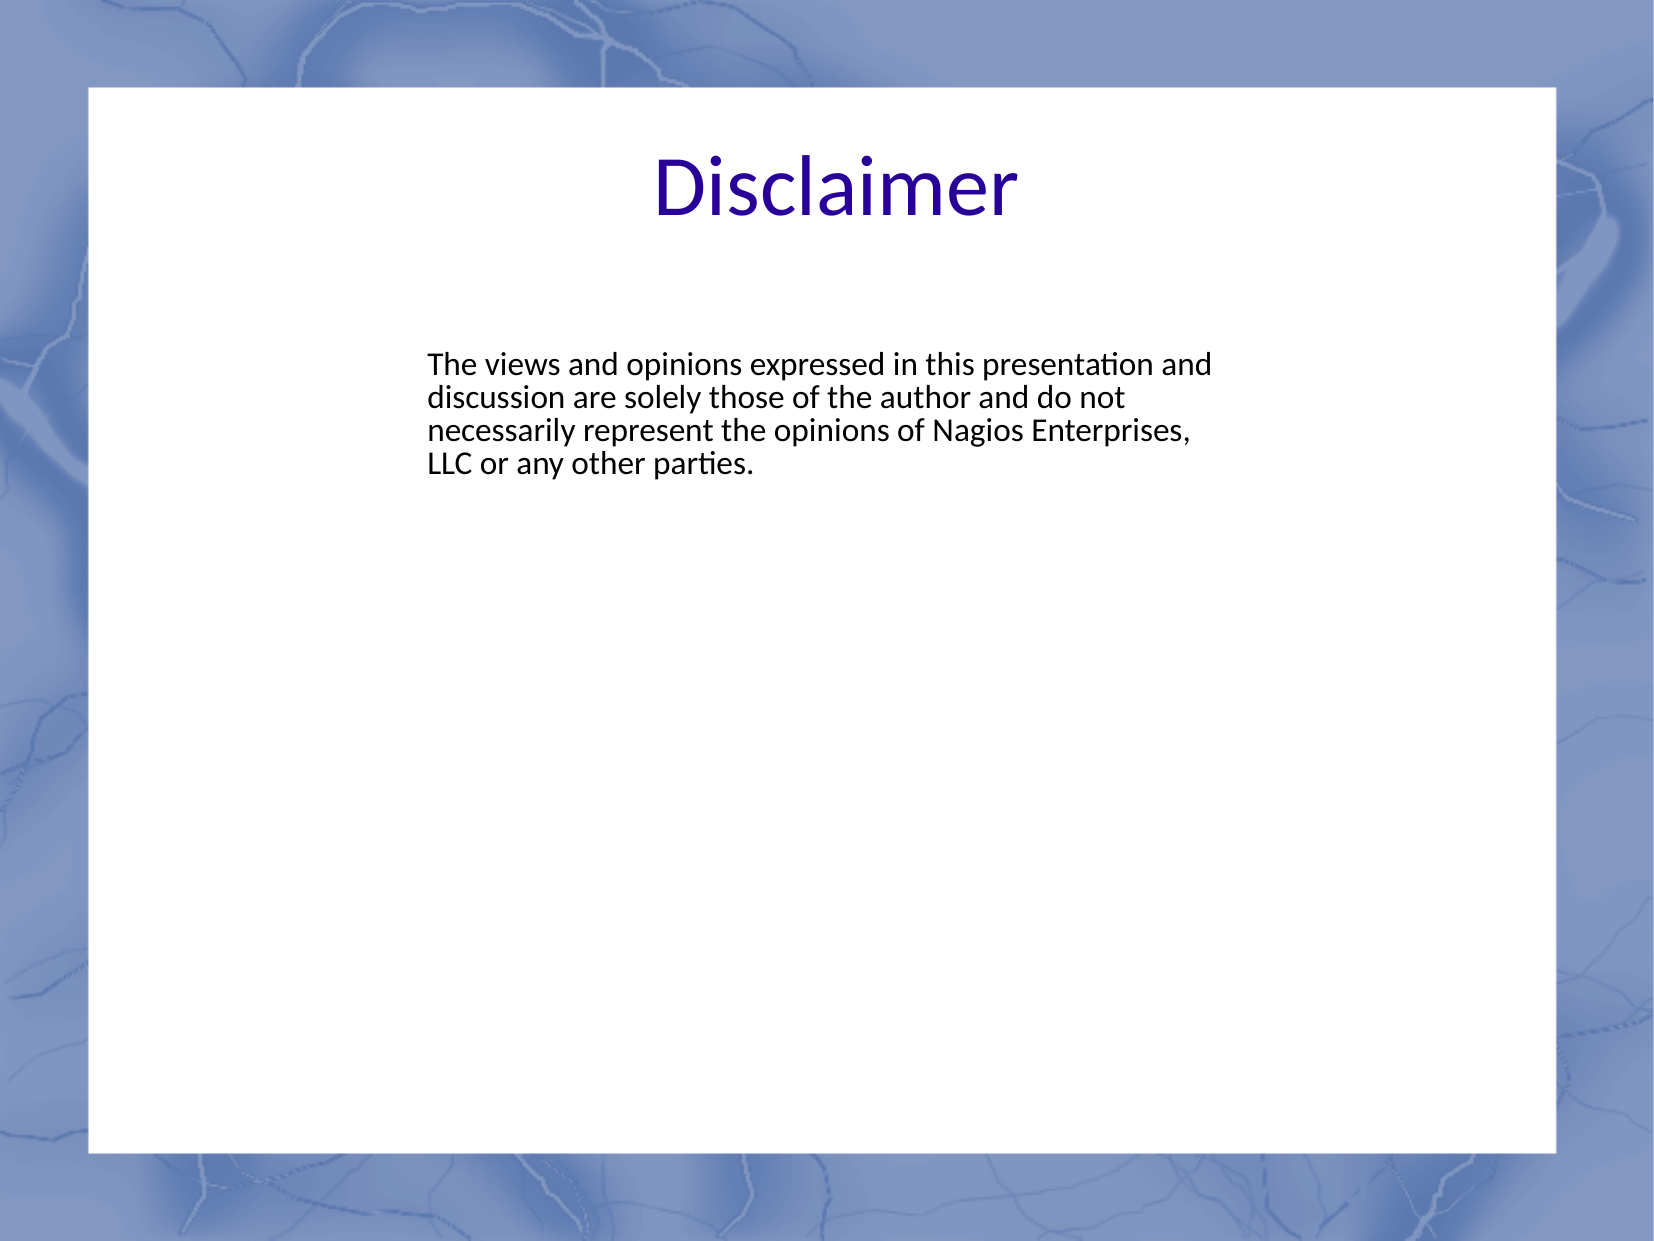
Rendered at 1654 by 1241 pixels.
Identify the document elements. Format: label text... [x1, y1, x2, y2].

text_box The views and opinions expressed in this presentation and discussion are solely those of the author and do not necessarily represent the opinions of Nagios Enterprises, LLC or any other parties. [412, 234, 1238, 529]
text_box [369, 262, 1238, 1077]
picture [0, 0, 1654, 1241]
title Disclaimer [118, 90, 1536, 298]
